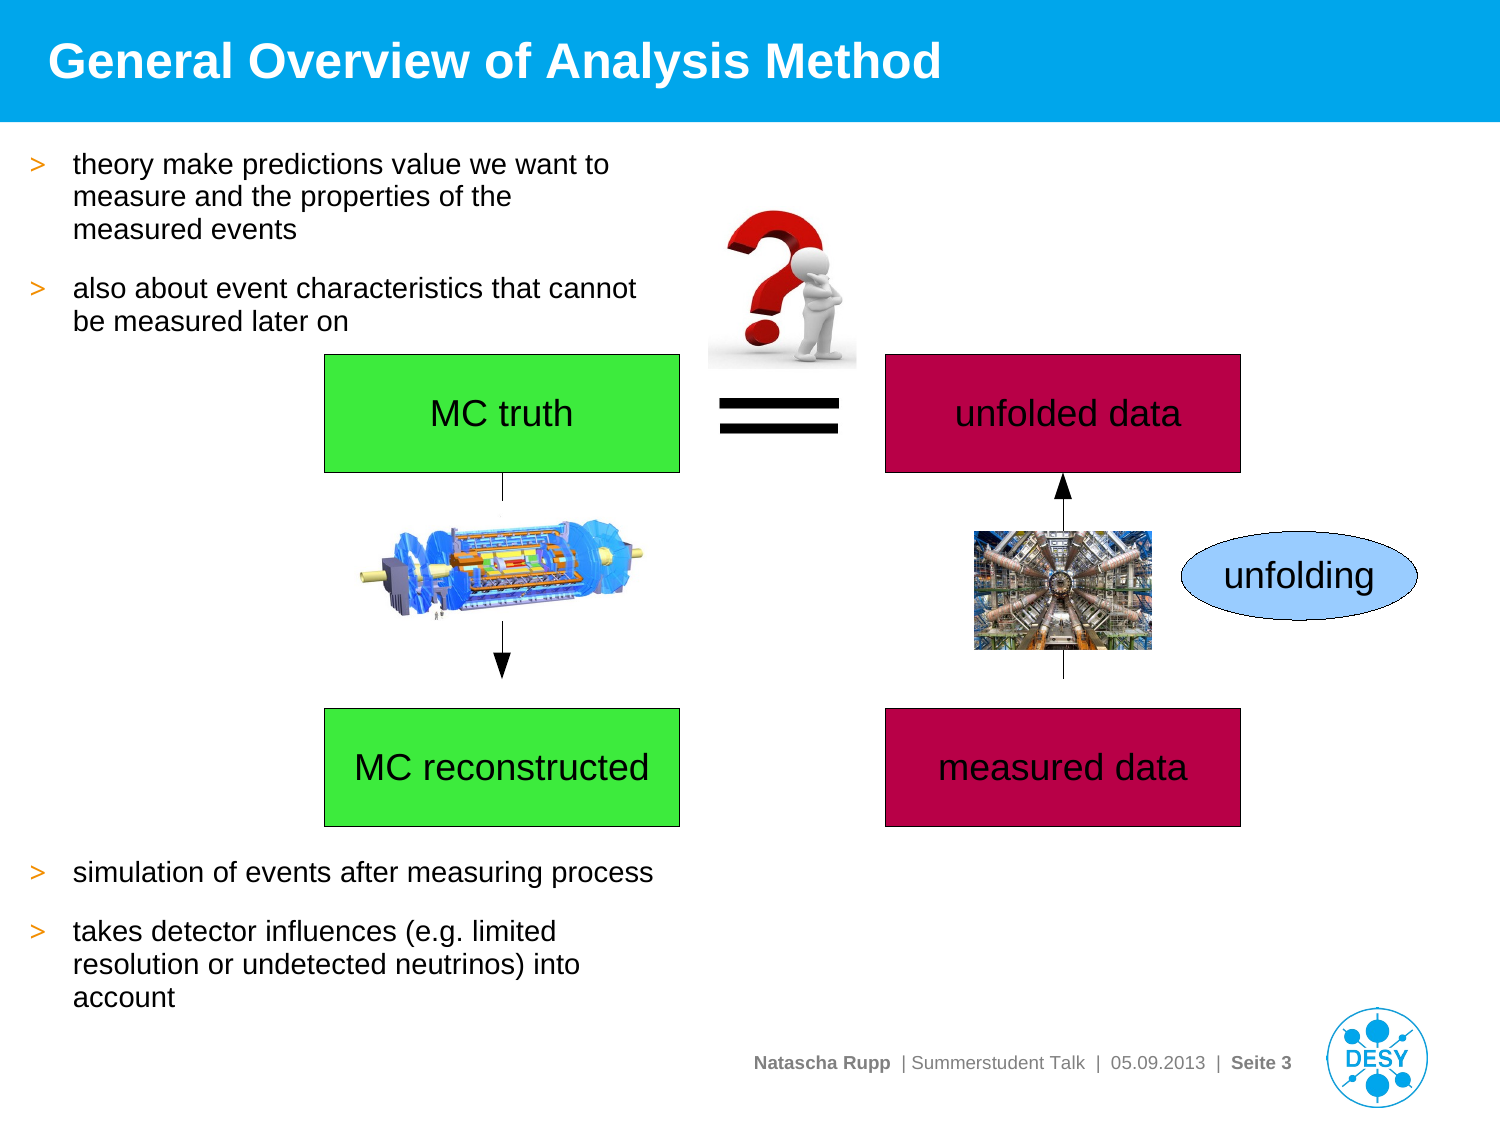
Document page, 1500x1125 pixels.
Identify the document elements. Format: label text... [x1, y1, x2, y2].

picture [1326, 1007, 1428, 1108]
picture [354, 501, 650, 621]
list theory make predictions value we want to measure and the properties of the measured events also about event characteristics that cannot be measured later on [29, 147, 650, 405]
list simulation of events after measuring process takes detector influences (e.g. limited resolution or undetected neutrinos) into account [29, 856, 680, 1086]
text_box unfolded data [885, 354, 1241, 473]
text_box measured data [885, 708, 1241, 827]
text_box unfolding [1181, 531, 1418, 621]
text_box MC truth [324, 354, 680, 473]
title General Overview of Analysis Method [47, 16, 1446, 107]
picture [974, 531, 1152, 650]
picture [708, 206, 857, 443]
text_box MC reconstructed [324, 708, 680, 827]
